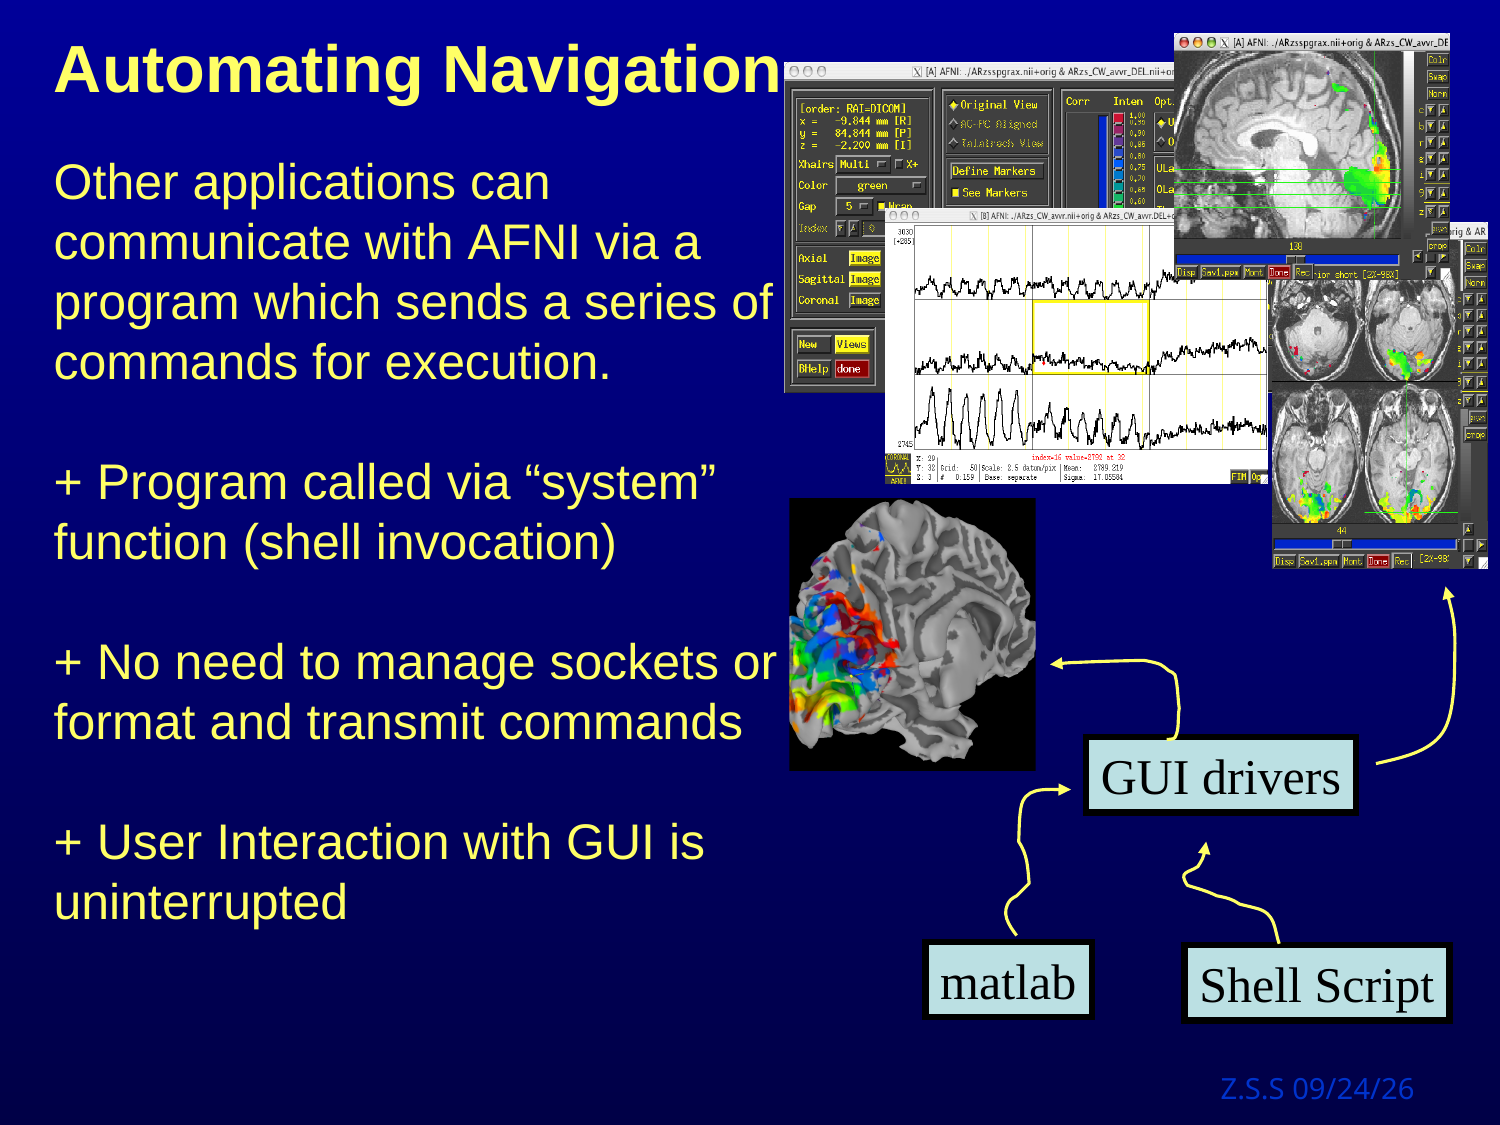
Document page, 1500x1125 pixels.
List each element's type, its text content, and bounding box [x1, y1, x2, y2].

text_box matlab [925, 941, 1092, 1018]
text_box GUI drivers [1086, 736, 1357, 813]
picture [784, 33, 1488, 569]
text_box Other applications can communicate with AFNI via a program which sends a series of commands for execution. + Program called via “system” function (shell invocation) + No need to manage sockets or format and transmit commands + User Interaction with GUI is uninterrupted [39, 142, 837, 938]
text_box Automating Navigation [39, 0, 1012, 140]
text_box Shell Script [1184, 945, 1450, 1021]
picture [789, 498, 1036, 771]
